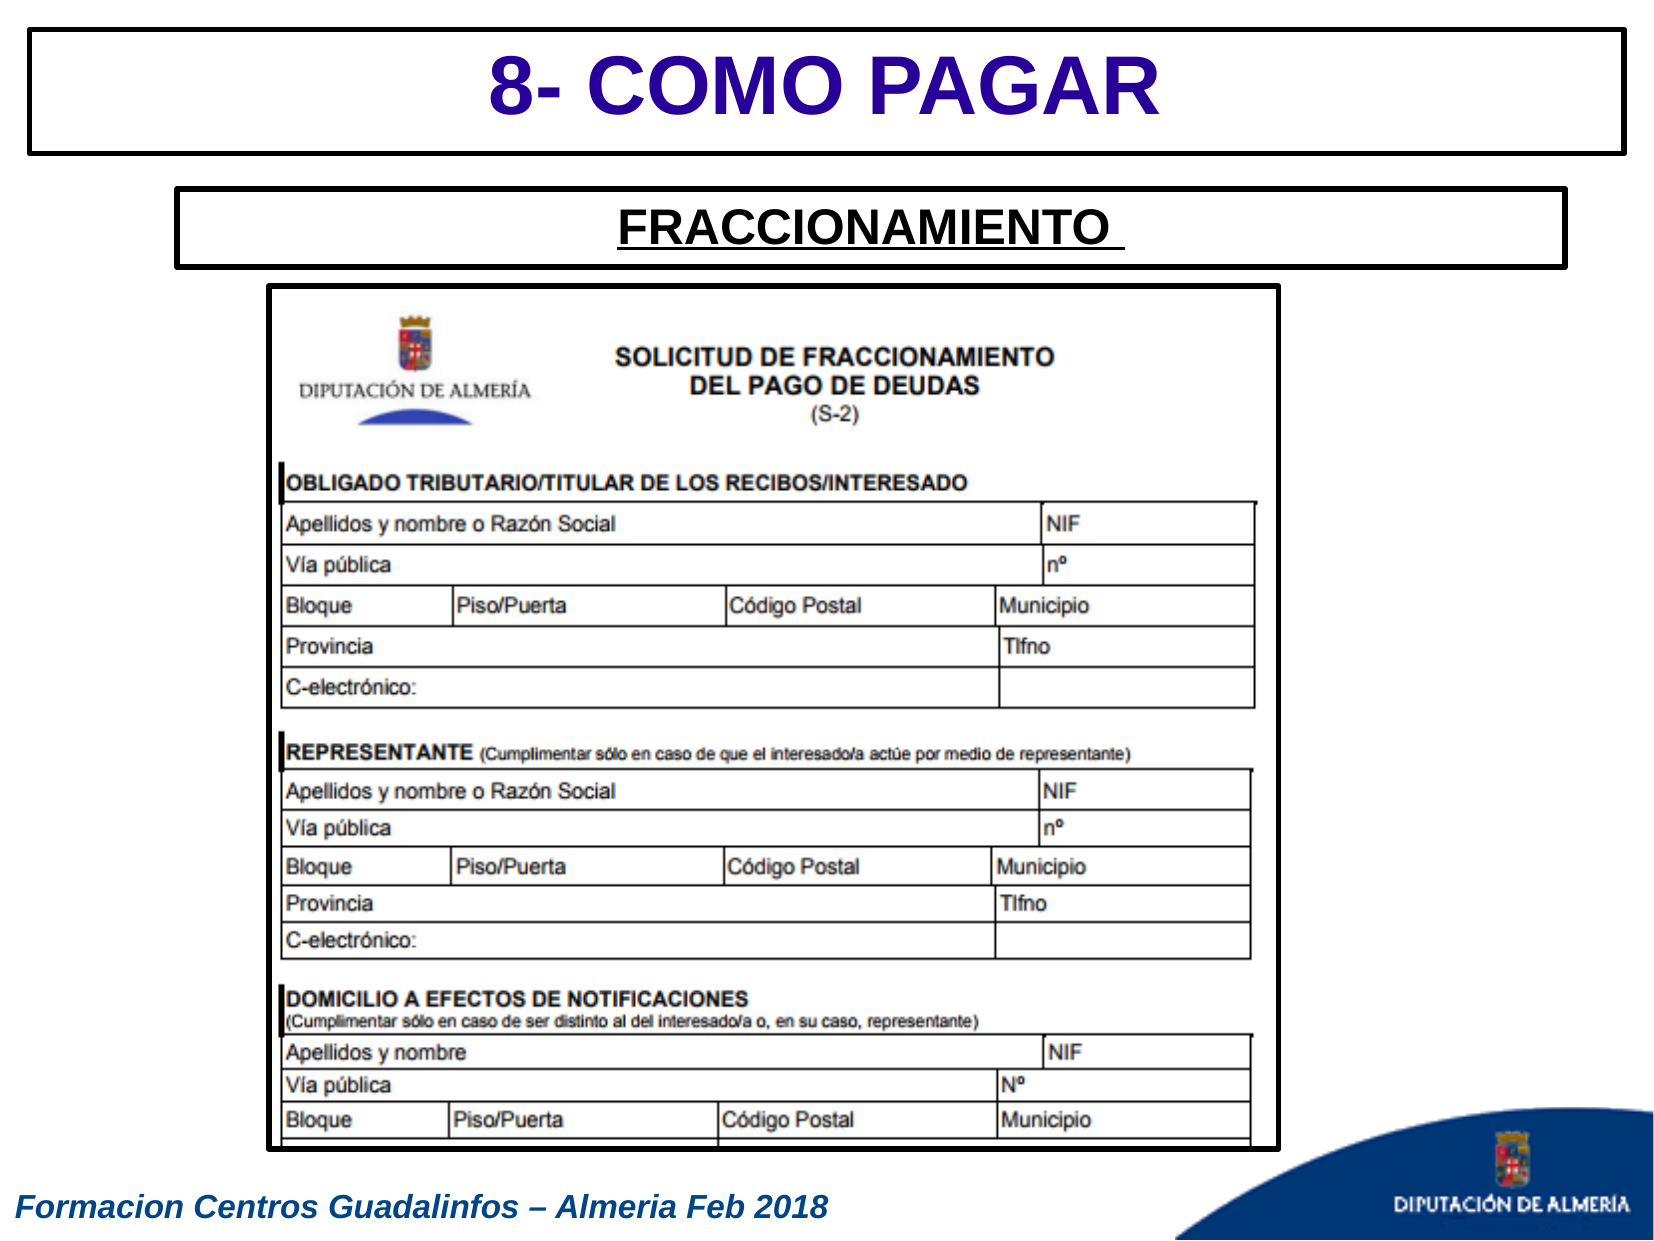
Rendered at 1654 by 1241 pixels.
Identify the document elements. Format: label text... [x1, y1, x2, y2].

text_box 8- COMO PAGAR [29, 29, 1625, 154]
picture [271, 289, 1276, 1146]
text_box Formacion Centros Guadalinfos – Almeria Feb 2018 [0, 1181, 845, 1234]
text_box FRACCIONAMIENTO [177, 188, 1565, 267]
picture [1175, 1107, 1654, 1241]
